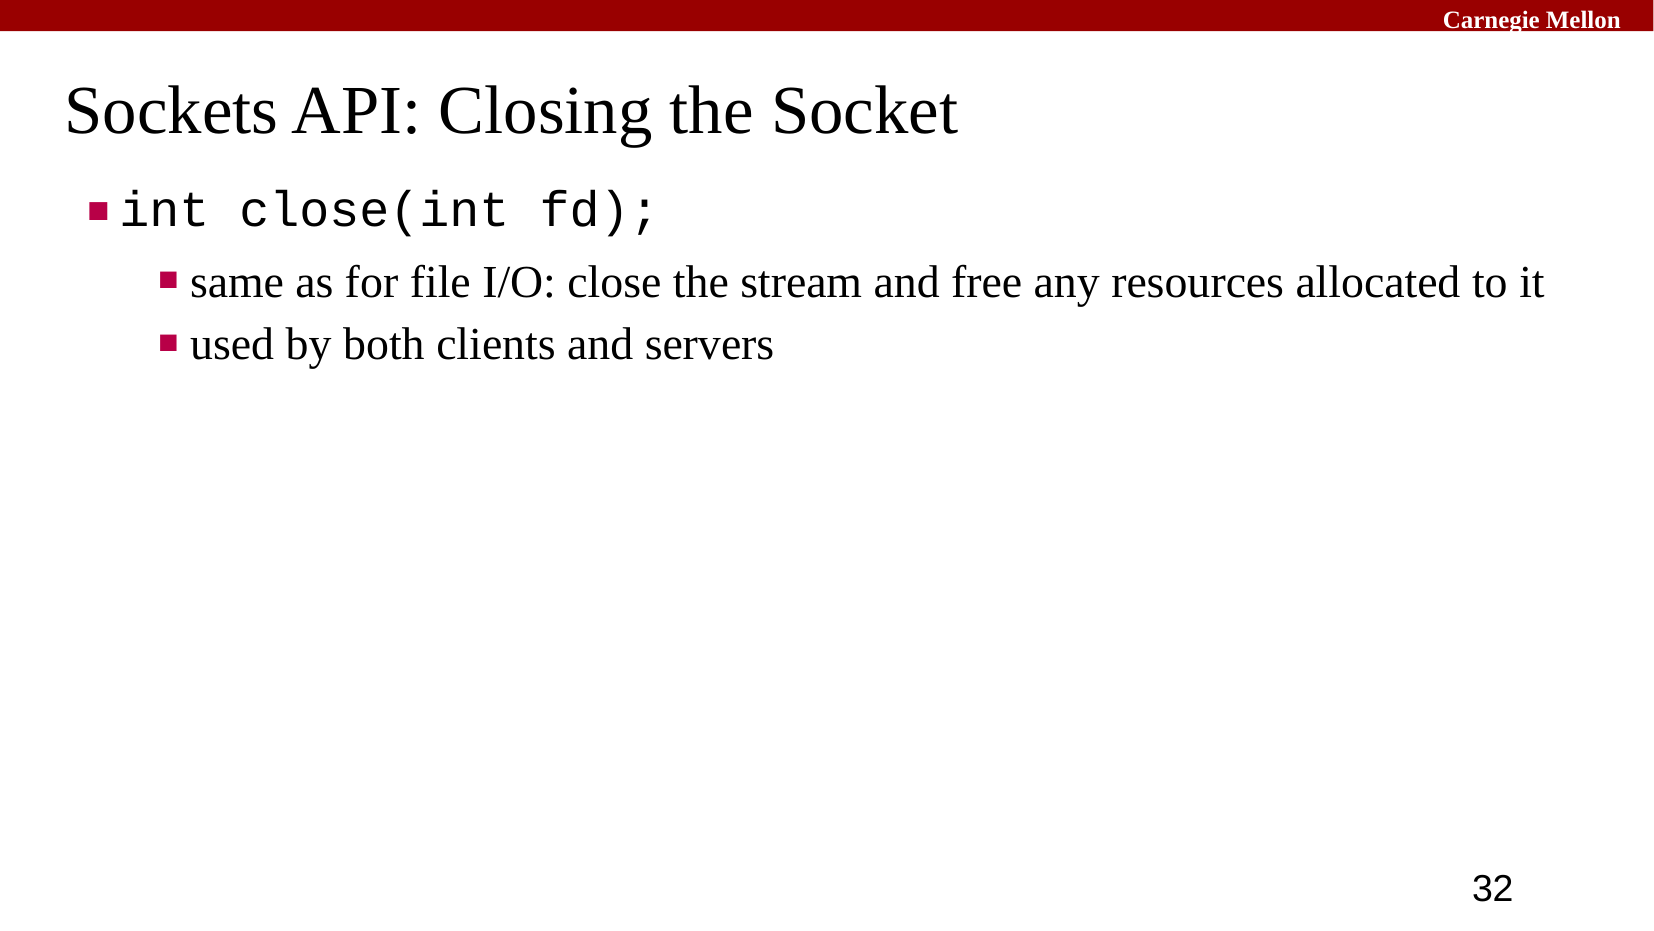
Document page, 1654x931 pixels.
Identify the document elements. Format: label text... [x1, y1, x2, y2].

title Sockets API: Closing the Socket [64, 58, 1576, 163]
list int close(int fd); same as for file I/O: close the stream and free any resources allocated to it used by both clients and servers [71, 184, 1576, 859]
